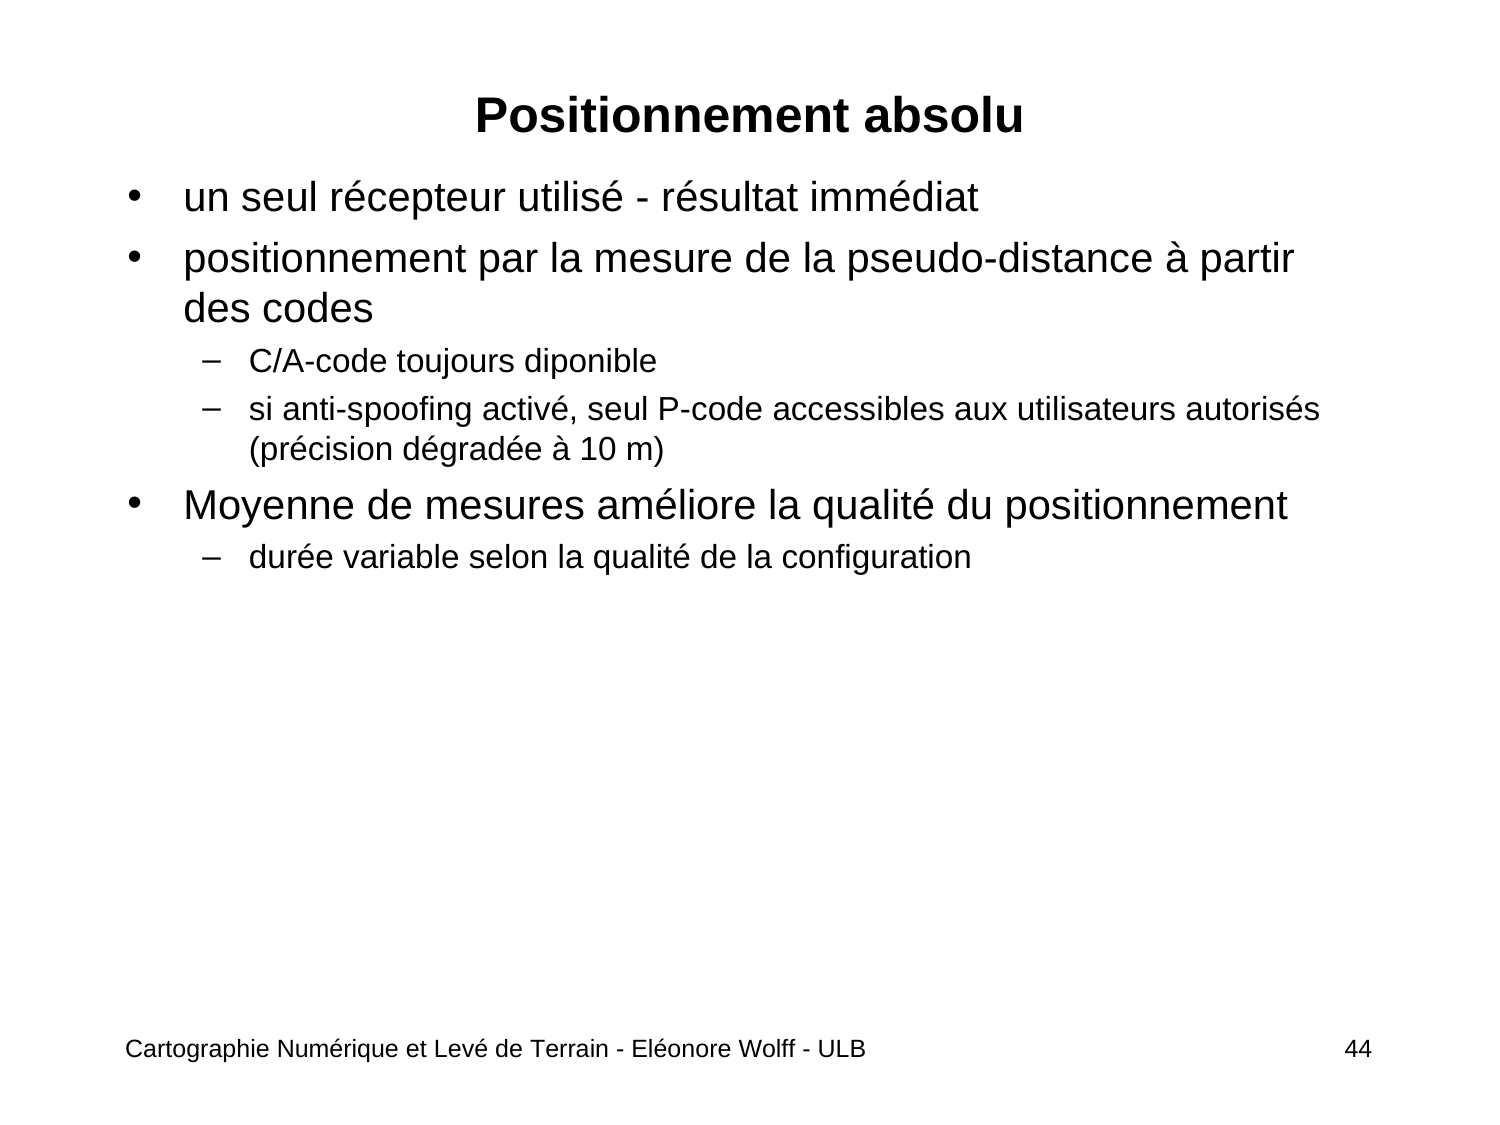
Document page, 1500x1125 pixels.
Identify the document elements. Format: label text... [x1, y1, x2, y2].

text_box Cartographie Numérique et Levé de Terrain - Eléonore Wolff - ULB [110, 1024, 1271, 1100]
text_box <number> [1279, 1024, 1388, 1100]
title Positionnement absolu [112, 68, 1388, 157]
list un seul récepteur utilisé - résultat immédiat positionnement par la mesure de la pseudo-distance à partir des codes C/A-code toujours diponible si anti-spoofing activé, seul P-code accessibles aux utilisateurs autorisés (précision dégradée à 10 m)‏ Moyenne de mesures améliore la qualité du positionnement durée variable selon la qualité de la configuration [112, 162, 1388, 1013]
